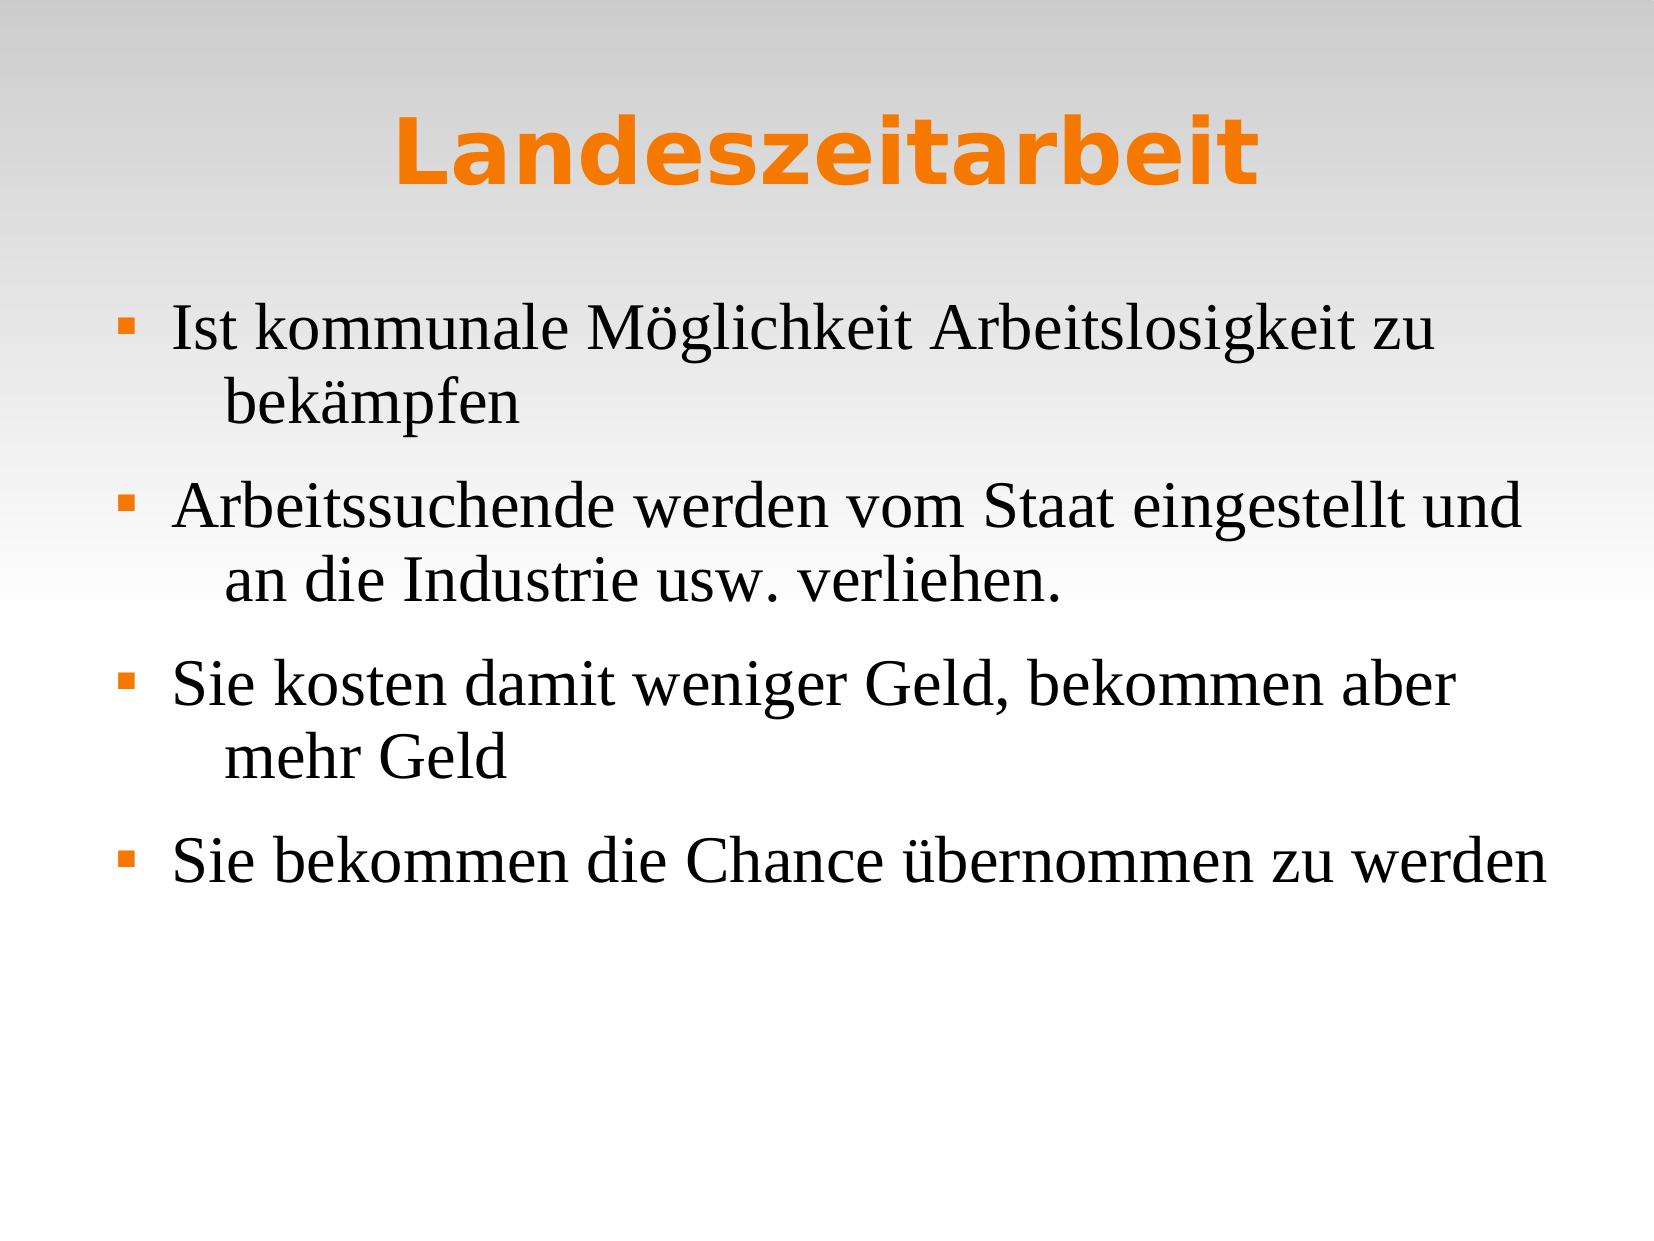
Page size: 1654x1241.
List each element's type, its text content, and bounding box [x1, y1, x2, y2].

title Landeszeitarbeit [82, 56, 1571, 250]
list Ist kommunale Möglichkeit Arbeitslosigkeit zu bekämpfen Arbeitssuchende werden vom Staat eingestellt und an die Industrie usw. verliehen. Sie kosten damit weniger Geld, bekommen aber mehr Geld Sie bekommen die Chance übernommen zu werden [82, 290, 1571, 1094]
